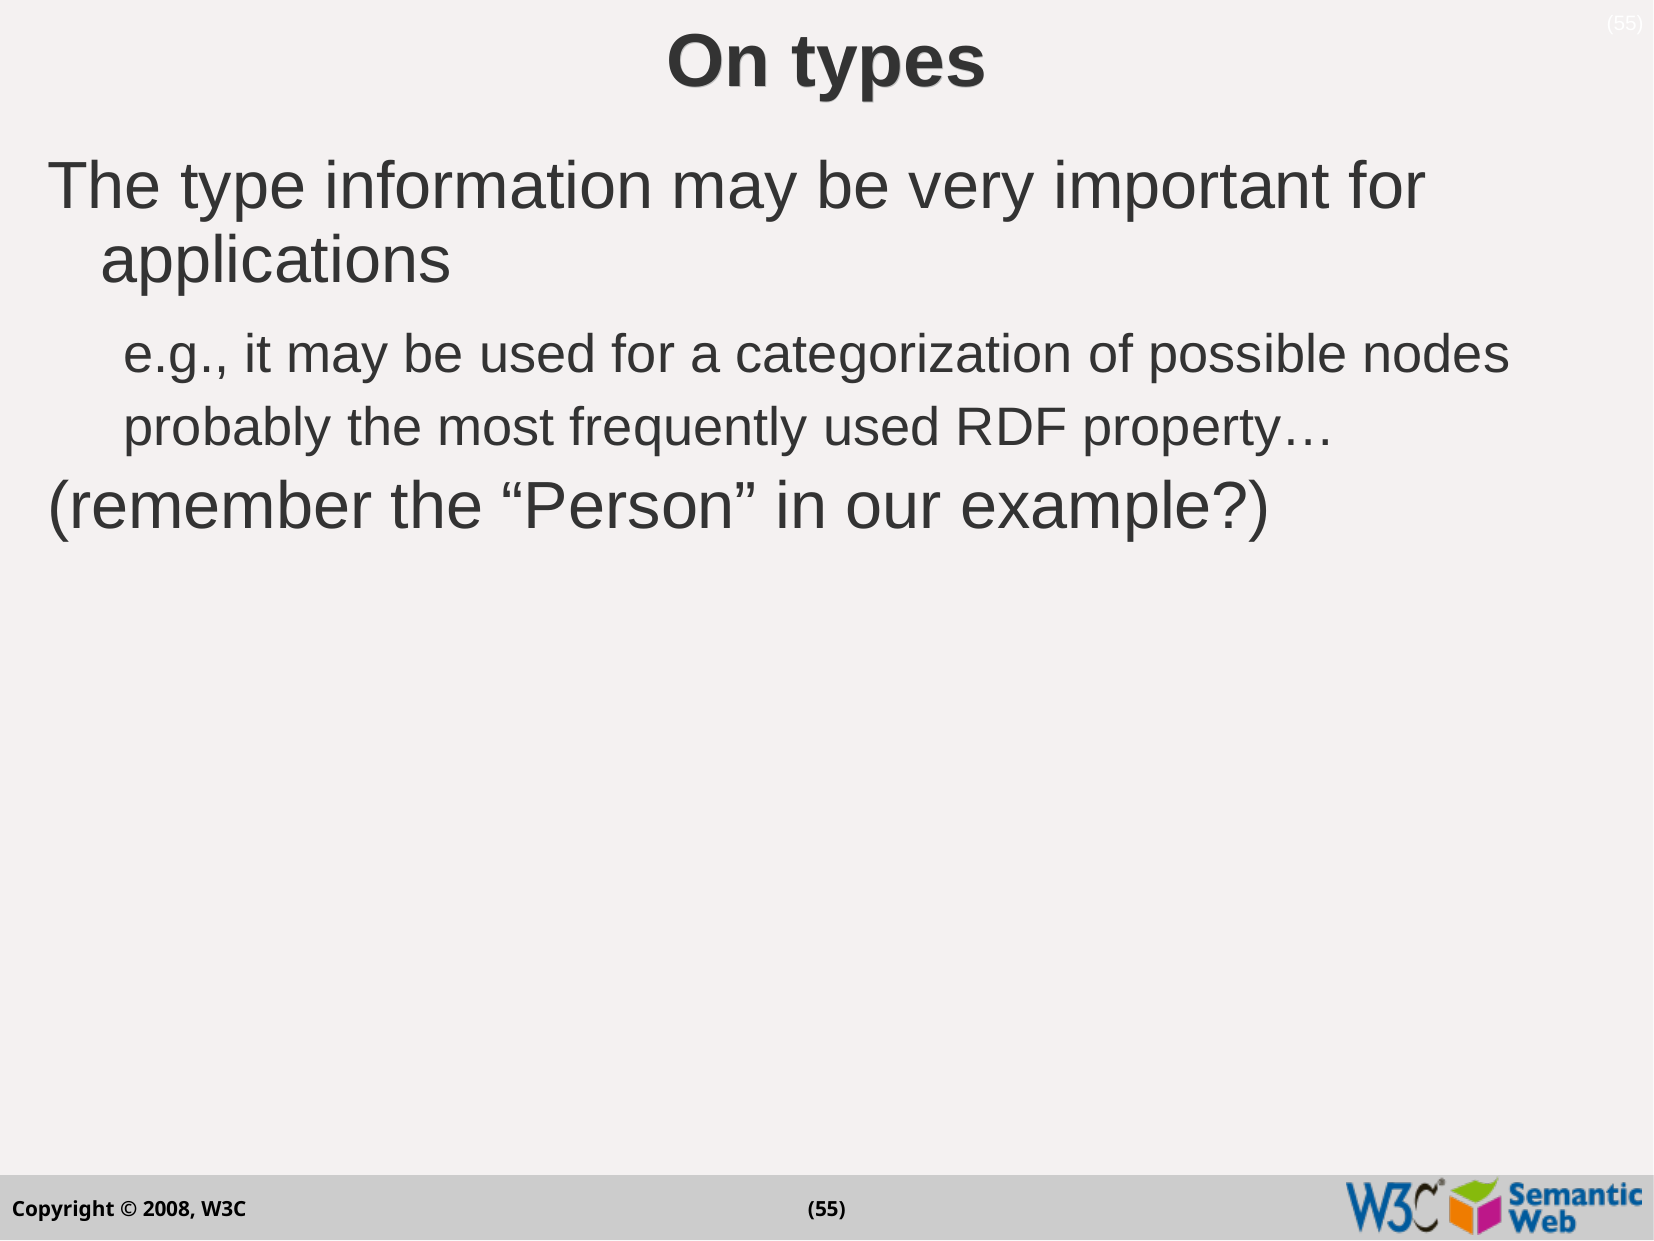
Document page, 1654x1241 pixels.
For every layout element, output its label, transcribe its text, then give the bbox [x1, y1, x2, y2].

list The type information may be very important for applications e.g., it may be used for a categorization of possible nodes probably the most frequently used RDF property… (remember the “Person” in our example?) [29, 147, 1624, 1119]
title On types [0, 0, 1654, 119]
picture [1346, 1175, 1642, 1235]
